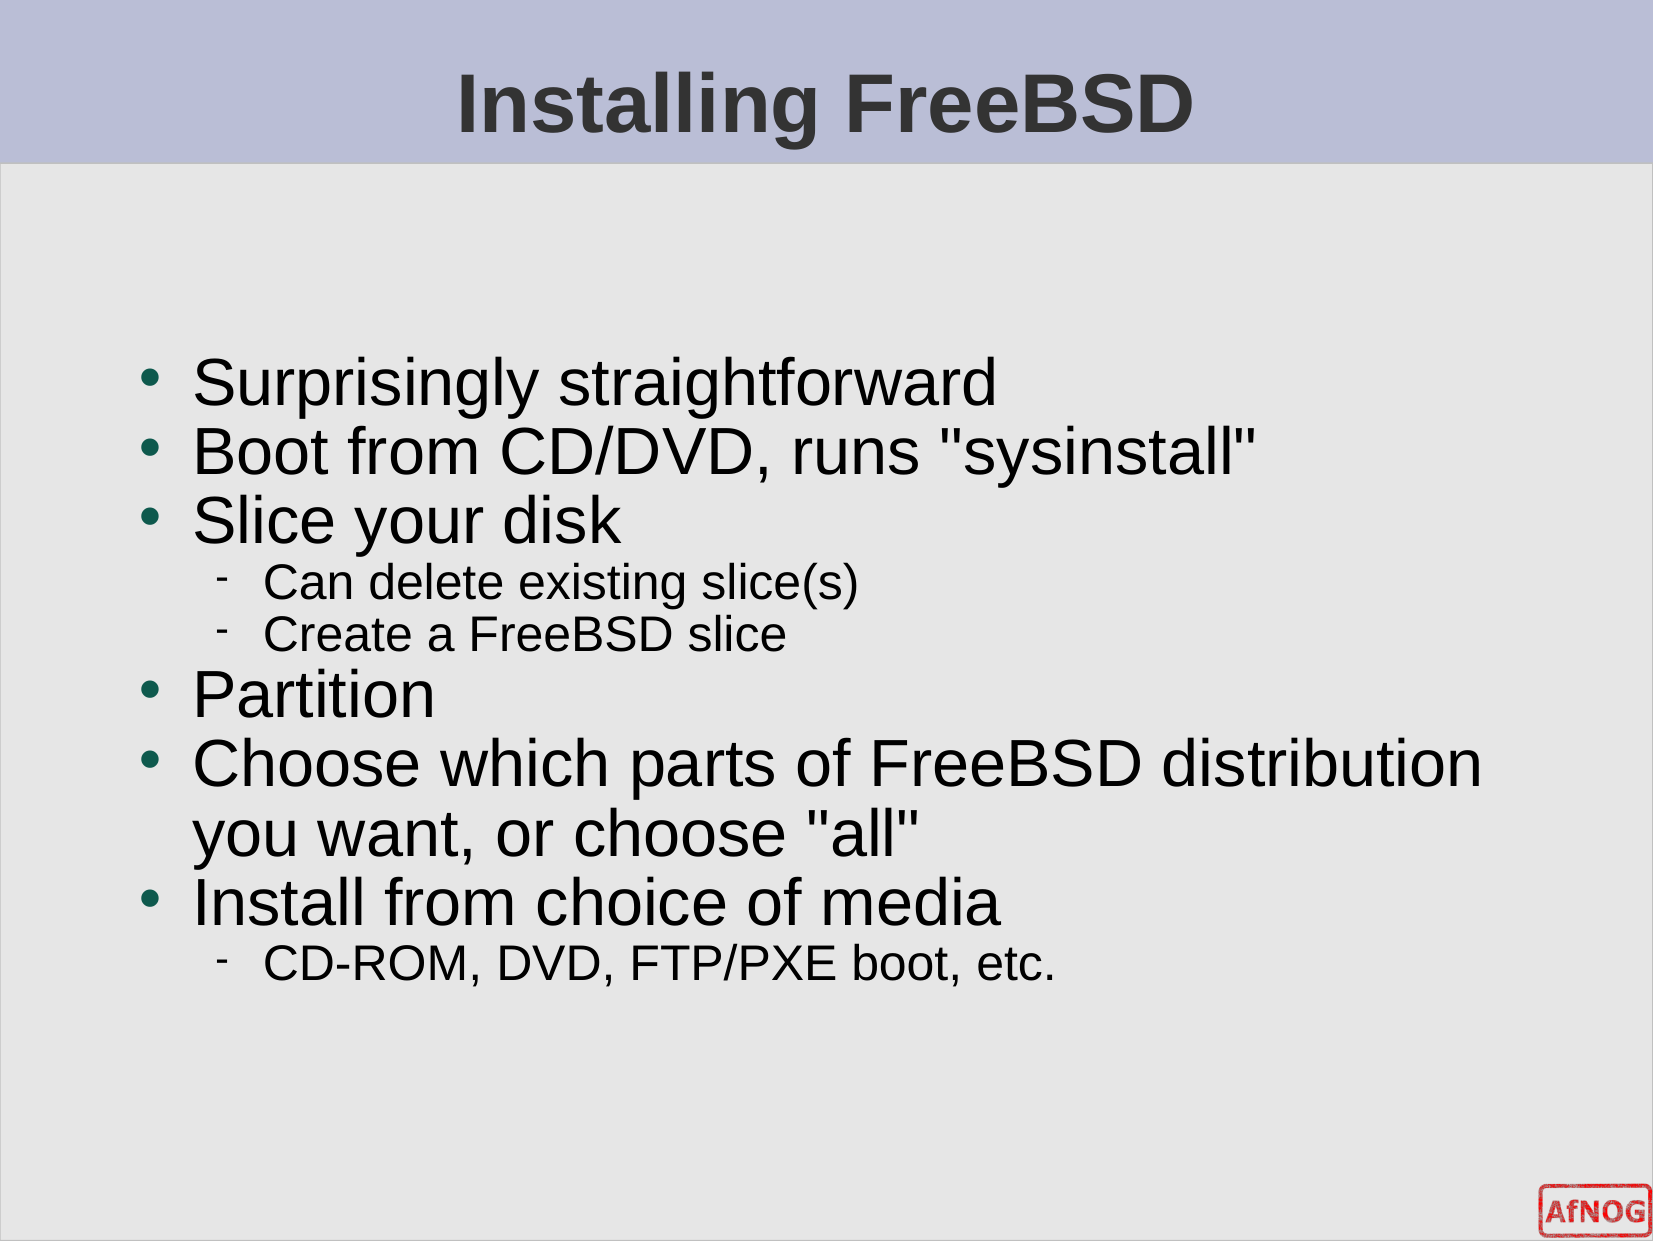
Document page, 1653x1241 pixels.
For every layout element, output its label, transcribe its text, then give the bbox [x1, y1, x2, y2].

picture [1537, 1182, 1653, 1241]
title Installing FreeBSD [0, 0, 1653, 208]
list Surprisingly straightforward Boot from CD/DVD, runs "sysinstall" Slice your disk Can delete existing slice(s) Create a FreeBSD slice Partition Choose which parts of FreeBSD distribution you want, or choose "all" Install from choice of media CD-ROM, DVD, FTP/PXE boot, etc. [121, 344, 1534, 1127]
